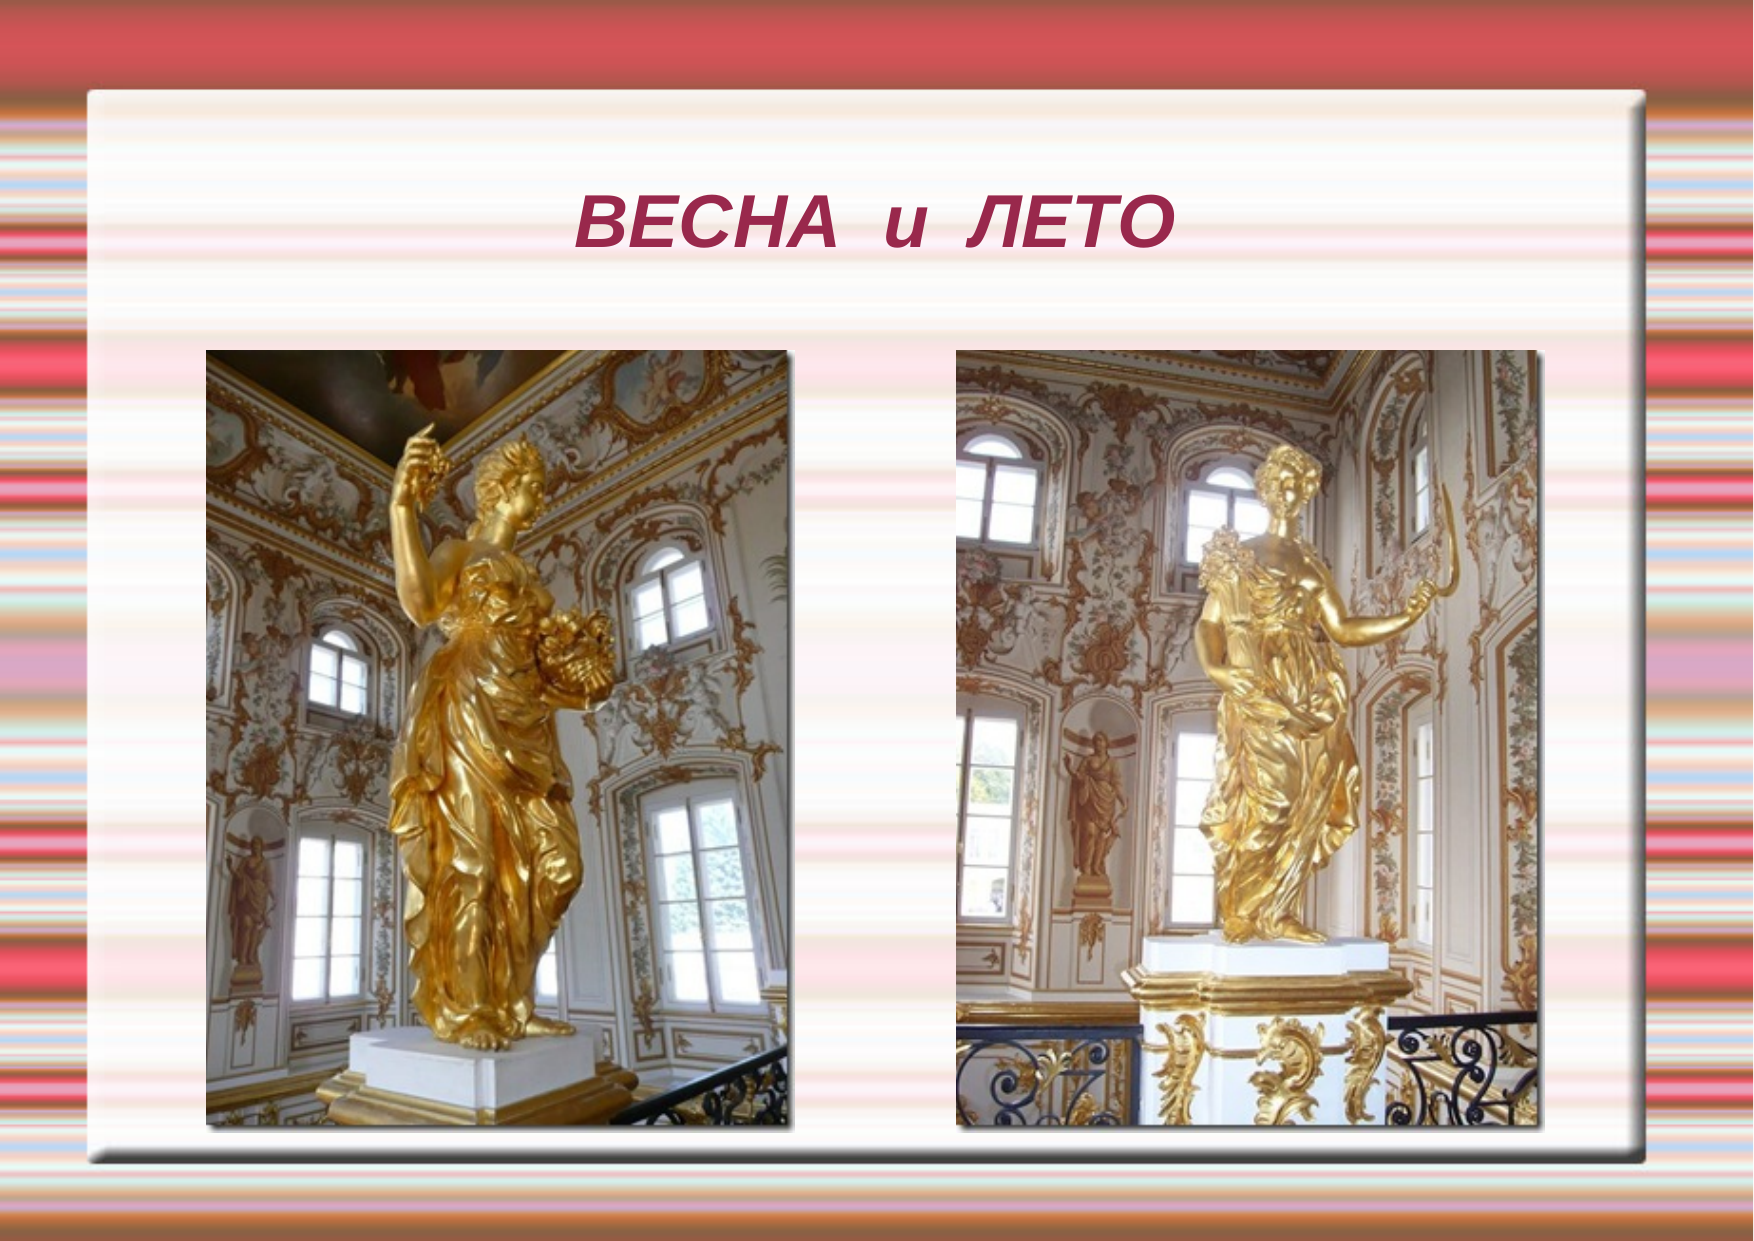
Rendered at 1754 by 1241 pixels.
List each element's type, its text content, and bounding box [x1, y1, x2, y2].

picture [0, 0, 1754, 1241]
title ВЕСНА и ЛЕТО [126, 117, 1625, 325]
